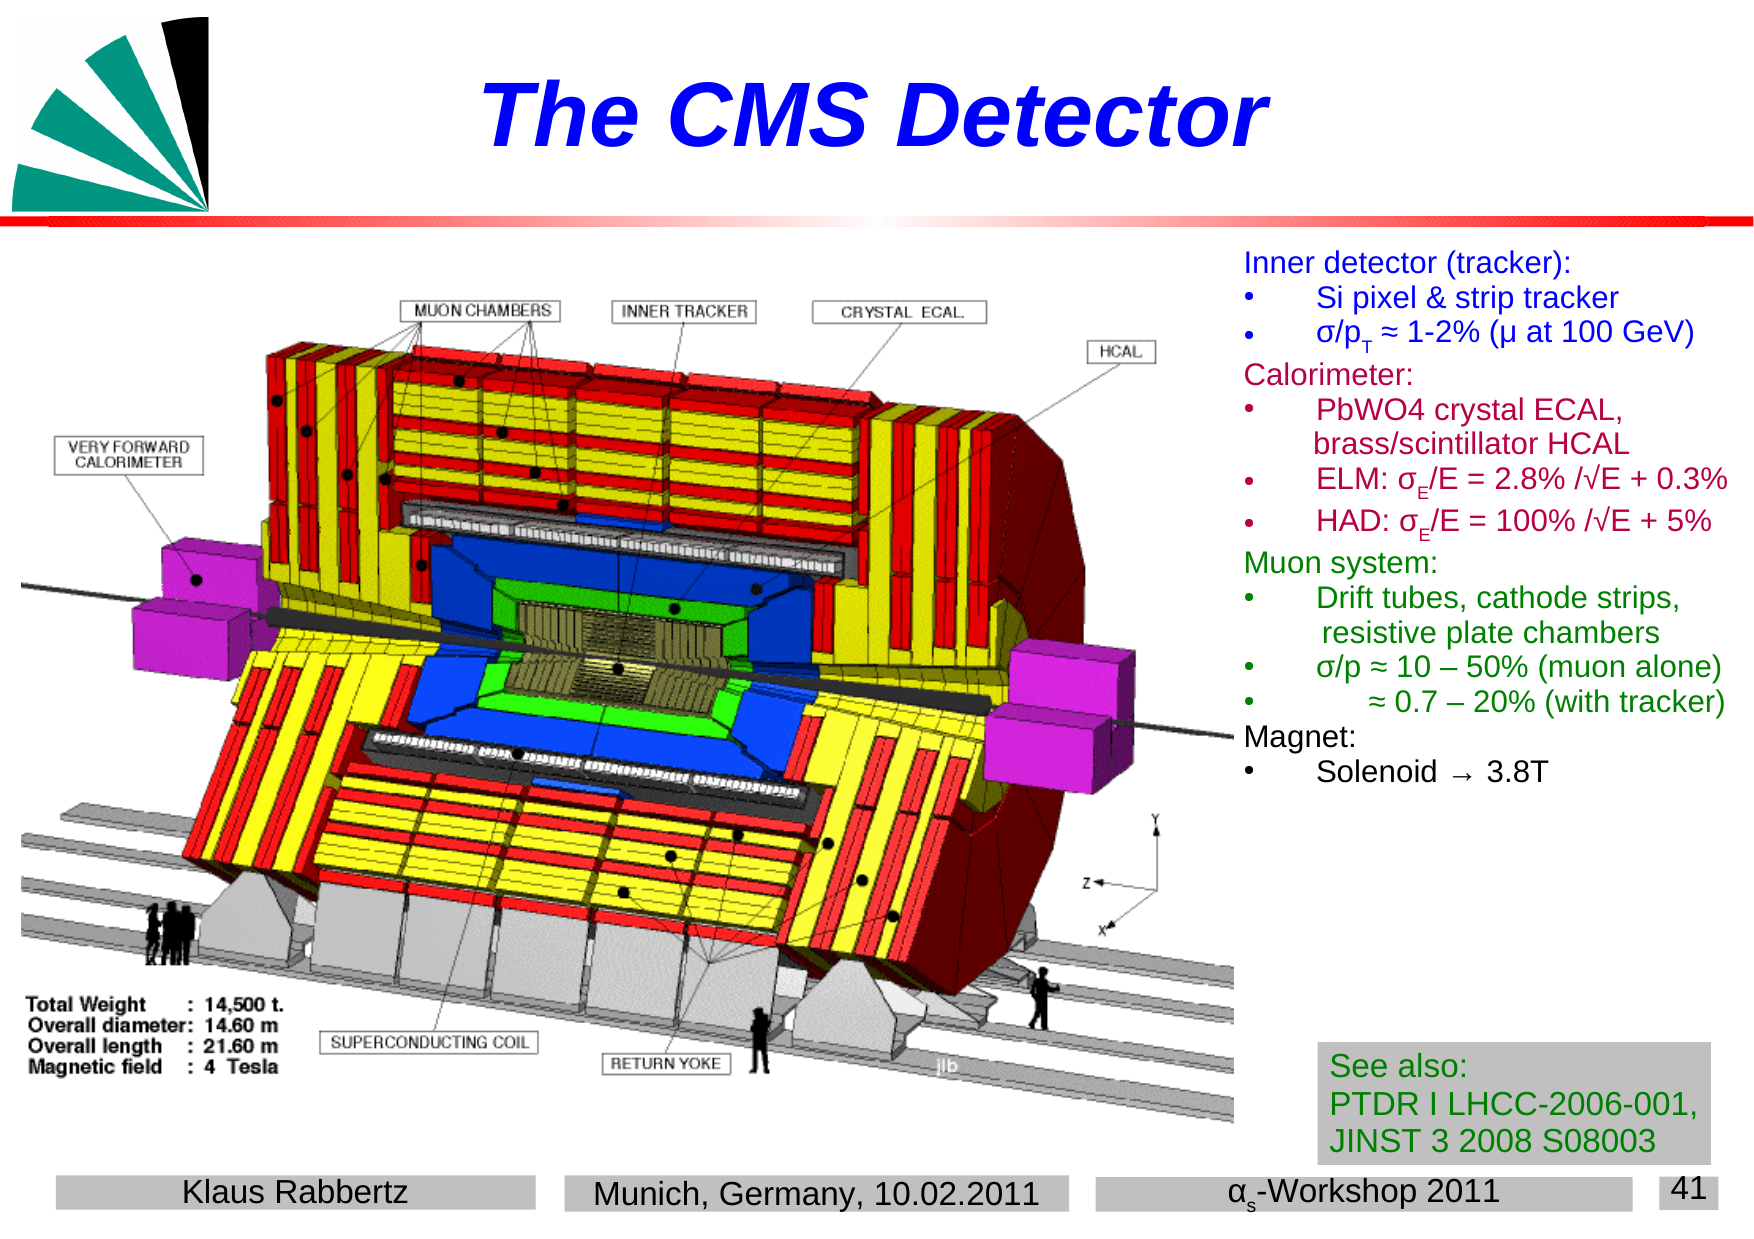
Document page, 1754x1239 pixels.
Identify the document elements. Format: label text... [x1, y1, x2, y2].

picture [21, 267, 1234, 1149]
picture [12, 17, 209, 214]
text_box See also: PTDR I LHCC-2006-001, JINST 3 2008 S08003 [1317, 1042, 1711, 1165]
title The CMS Detector [220, 16, 1525, 213]
text_box Inner detector (tracker): Si pixel & strip tracker σ/pT ≈ 1-2% (μ at 100 GeV) Calorimeter: PbWO4 crystal ECAL, brass/scintillator HCAL ELM: σE/E = 2.8% /√E + 0.3% HAD: σE/E = 100% /√E + 5% Muon system: Drift tubes, cathode strips, resistive plate chambers σ/p ≈ 10 – 50% (muon alone) ≈ 0.7 – 20% (with tracker) Magnet: Solenoid → 3.8T [1231, 239, 1752, 1031]
